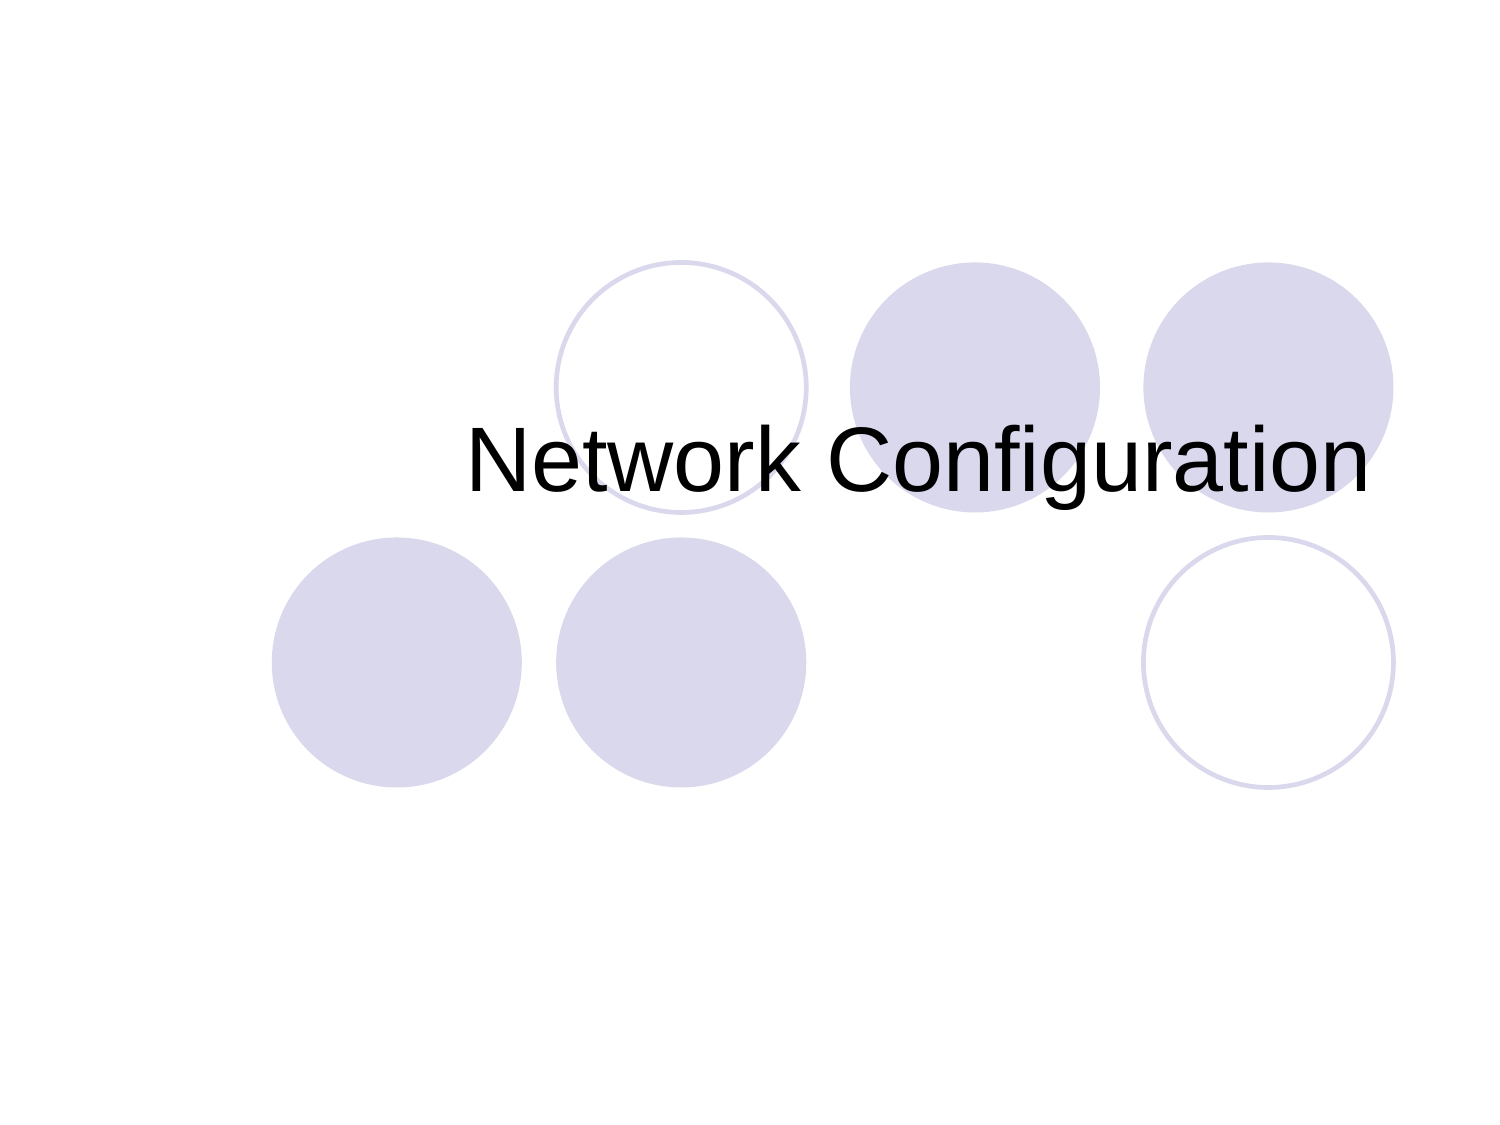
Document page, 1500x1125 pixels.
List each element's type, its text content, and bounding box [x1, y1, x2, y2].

title Network Configuration [112, 199, 1388, 518]
